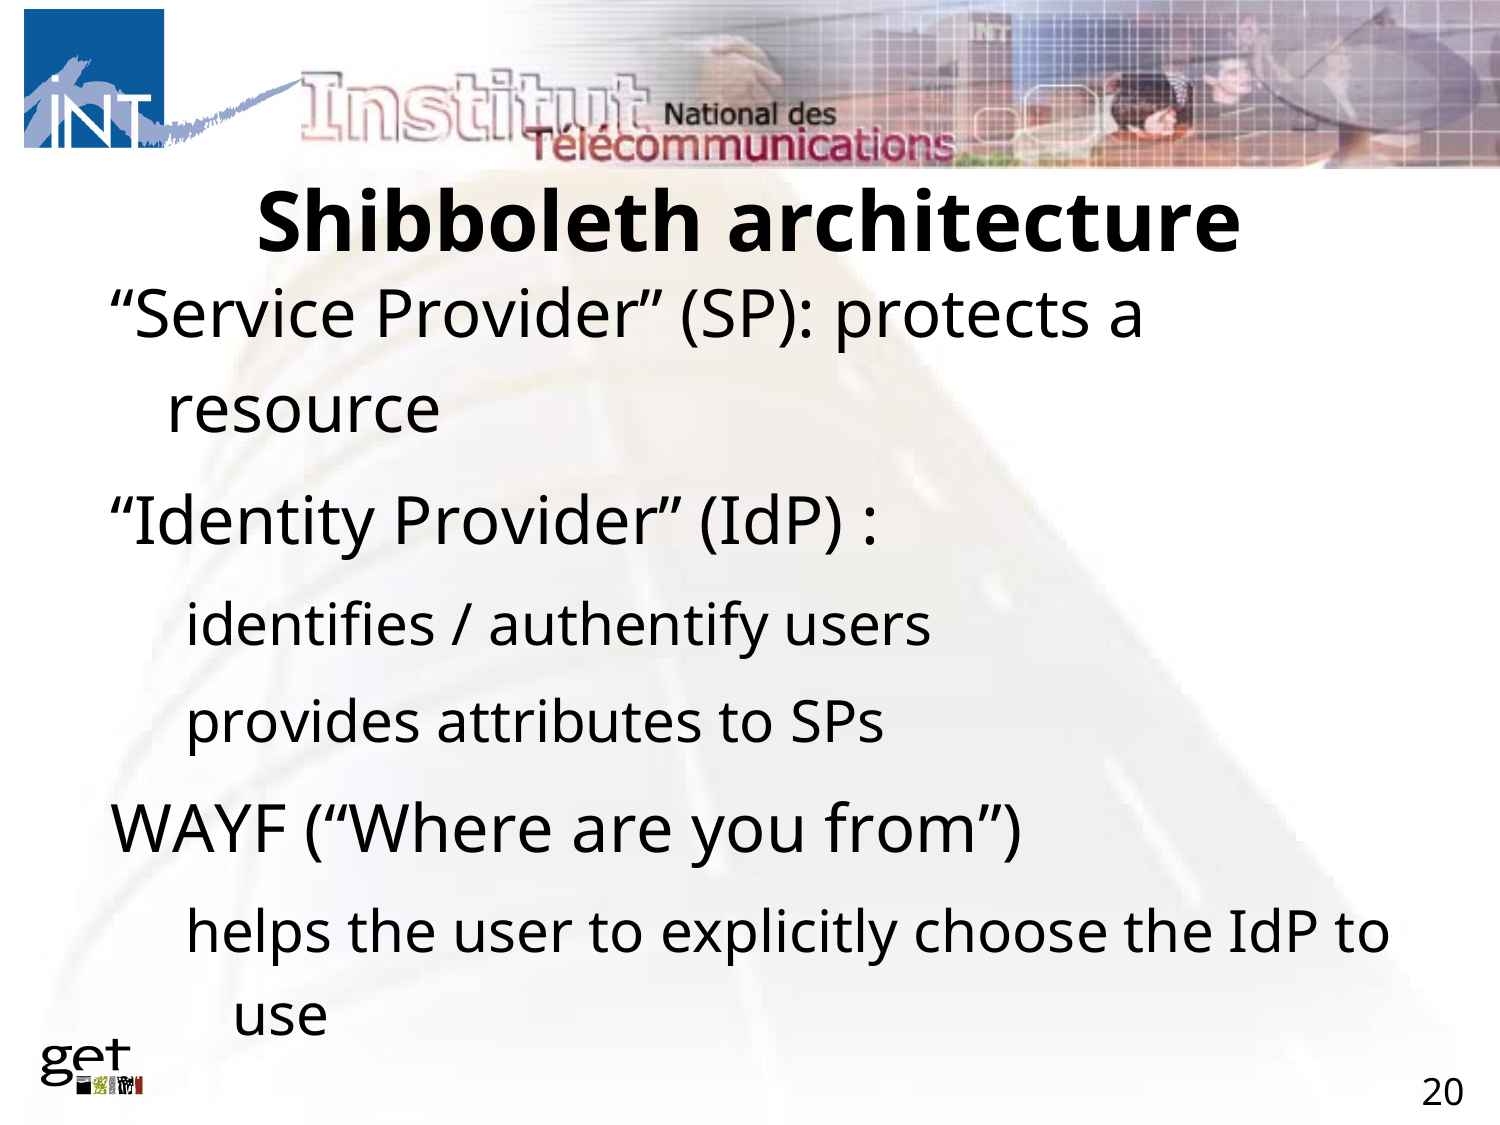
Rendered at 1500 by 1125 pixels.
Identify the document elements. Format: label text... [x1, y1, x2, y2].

title Shibboleth architecture [75, 156, 1425, 276]
picture [0, 0, 1500, 1125]
list “Service Provider” (SP): protects a resource “Identity Provider” (IdP) : identifies / authentify users provides attributes to SPs WAYF (“Where are you from”) helps the user to explicitly choose the IdP to use [110, 261, 1416, 997]
